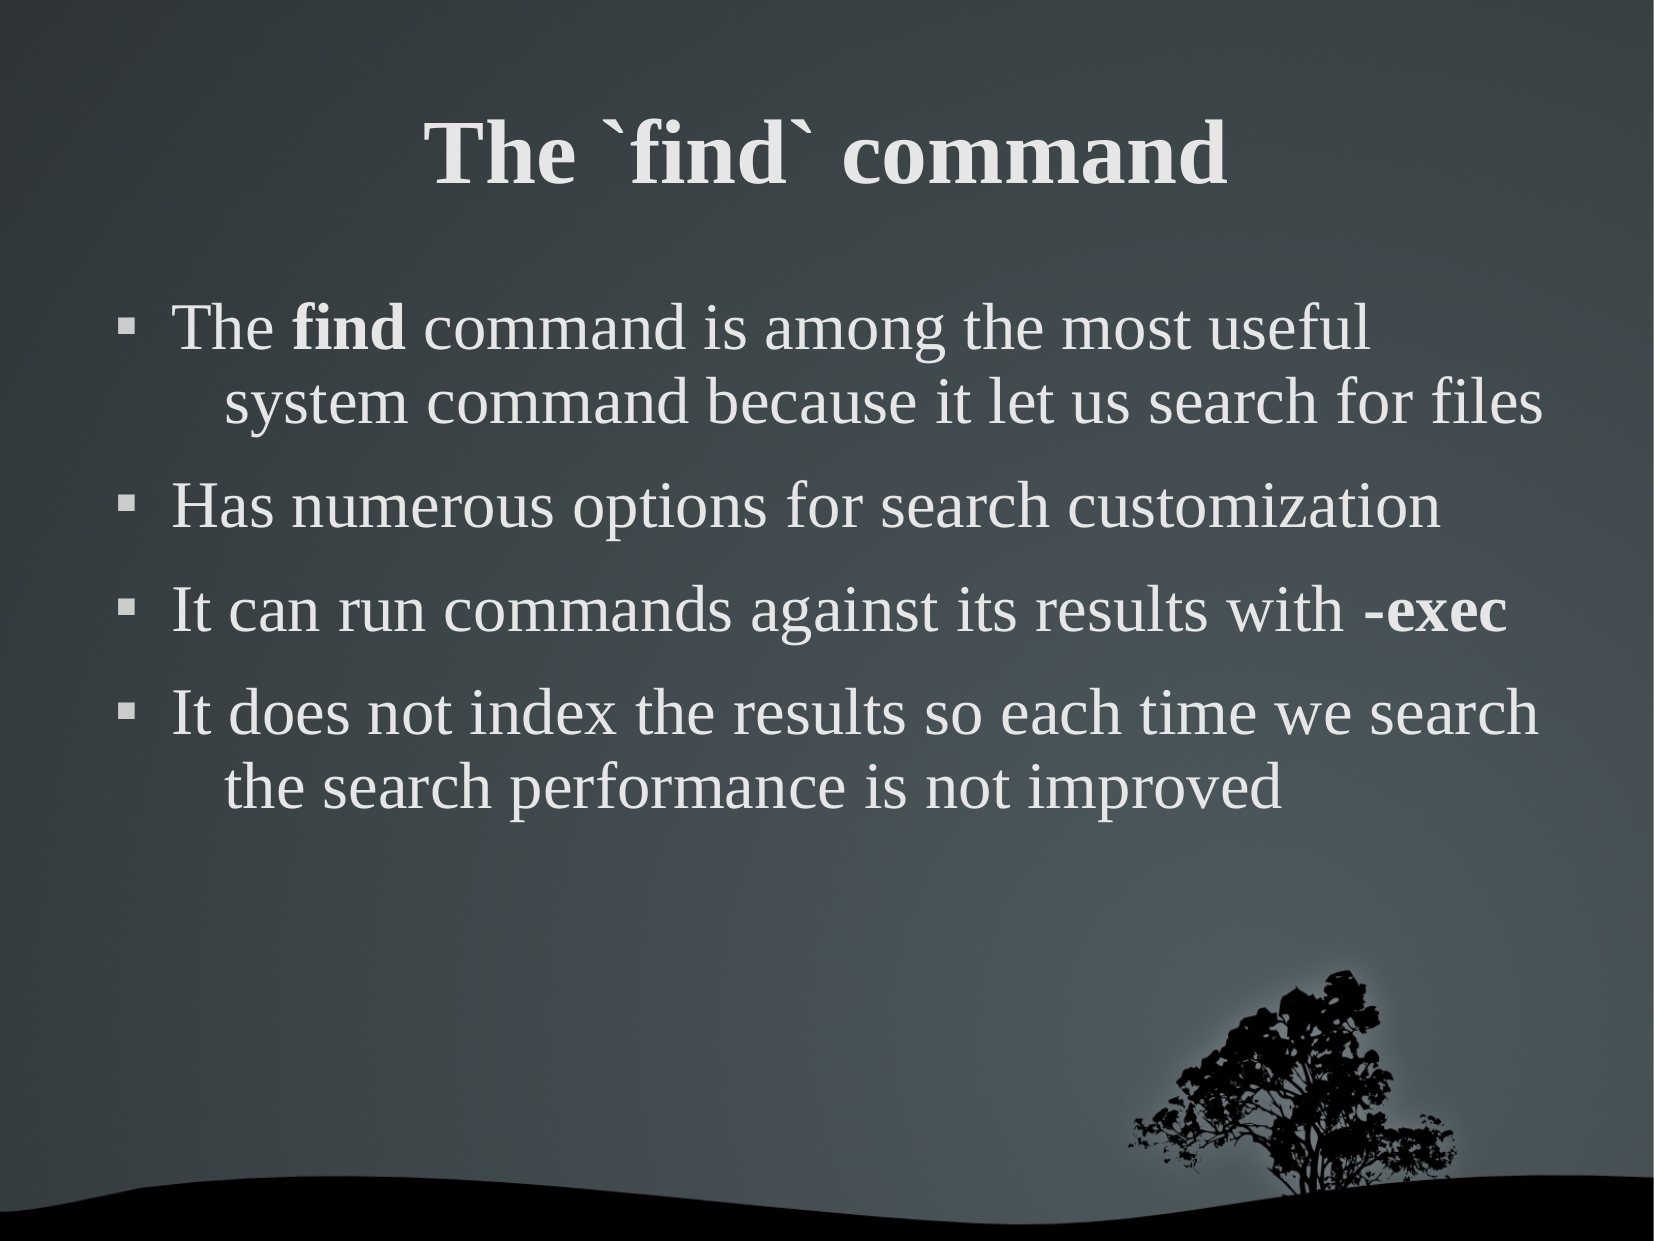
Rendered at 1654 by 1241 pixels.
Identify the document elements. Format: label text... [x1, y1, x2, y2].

picture [0, 0, 1654, 1241]
title The `find` command [82, 49, 1571, 257]
list The find command is among the most useful system command because it let us search for files Has numerous options for search customization It can run commands against its results with -exec It does not index the results so each time we search the search performance is not improved [82, 290, 1571, 1119]
